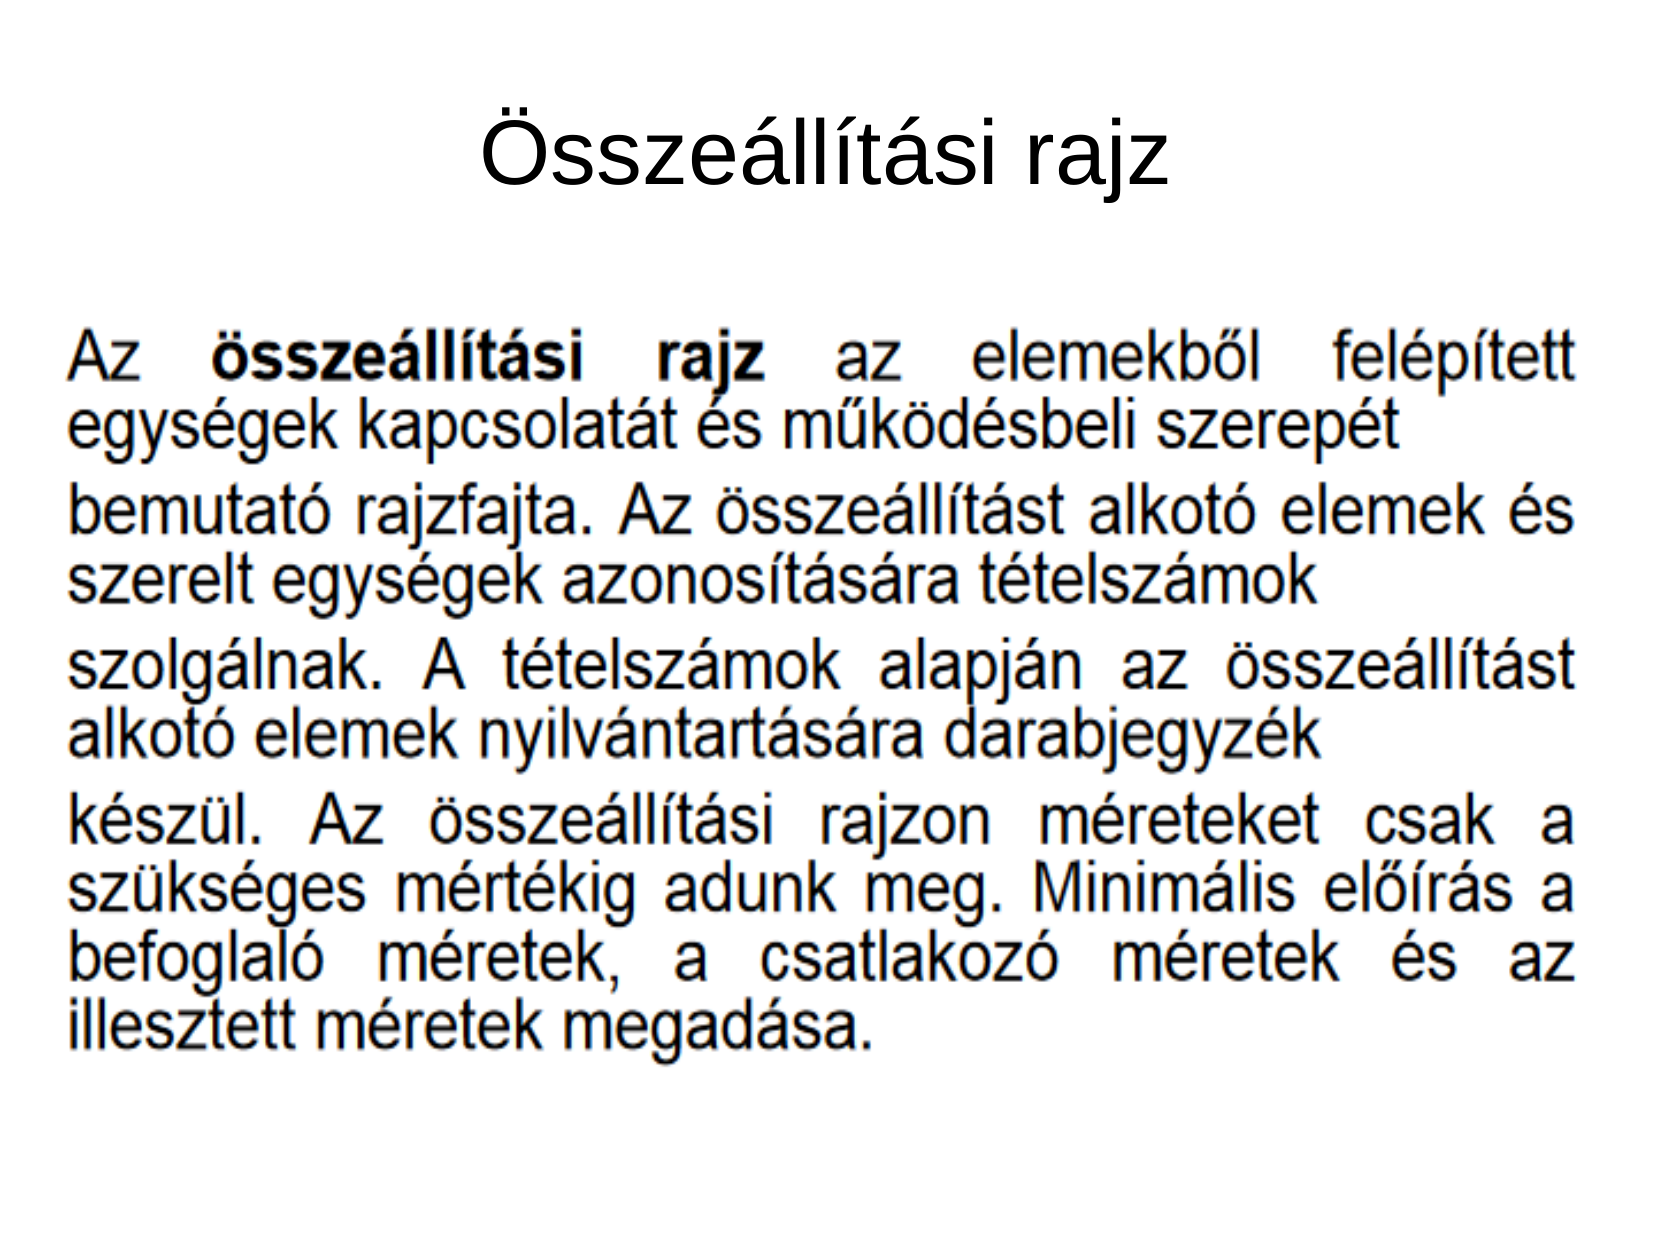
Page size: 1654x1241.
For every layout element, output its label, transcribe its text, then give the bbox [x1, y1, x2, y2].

picture [57, 307, 1607, 1075]
title Összeállítási rajz [82, 49, 1571, 257]
